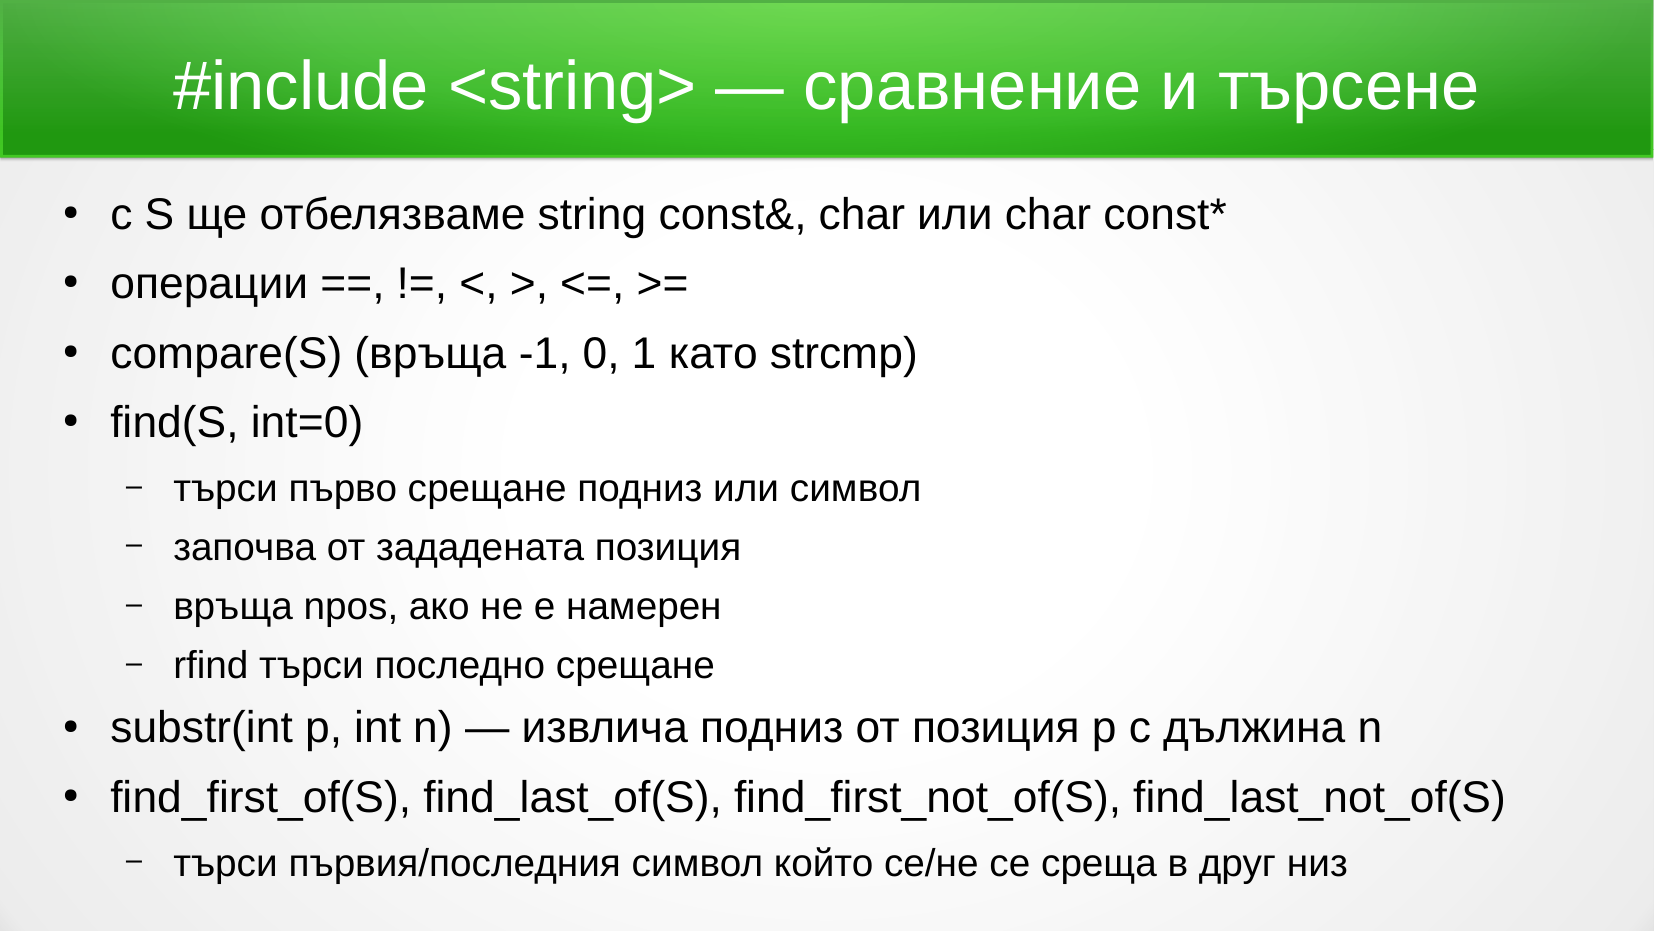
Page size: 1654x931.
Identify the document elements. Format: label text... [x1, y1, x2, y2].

list с S ще отбелязваме string const&, char или char const* операции ==, !=, <, >, <=, >= compare(S) (връща -1, 0, 1 като strcmp) find(S, int=0) търси първо срещане подниз или символ започва от зададената позиция връща npos, ако не е намерен rfind търси последно срещане substr(int p, int n) — извлича подниз от позиция p с дължина n find_first_of(S), find_last_of(S), find_first_not_of(S), find_last_not_of(S) търси първия/последния символ който се/не се среща в друг низ [47, 188, 1595, 886]
title #include <string> — сравнение и търсене [82, 37, 1571, 135]
